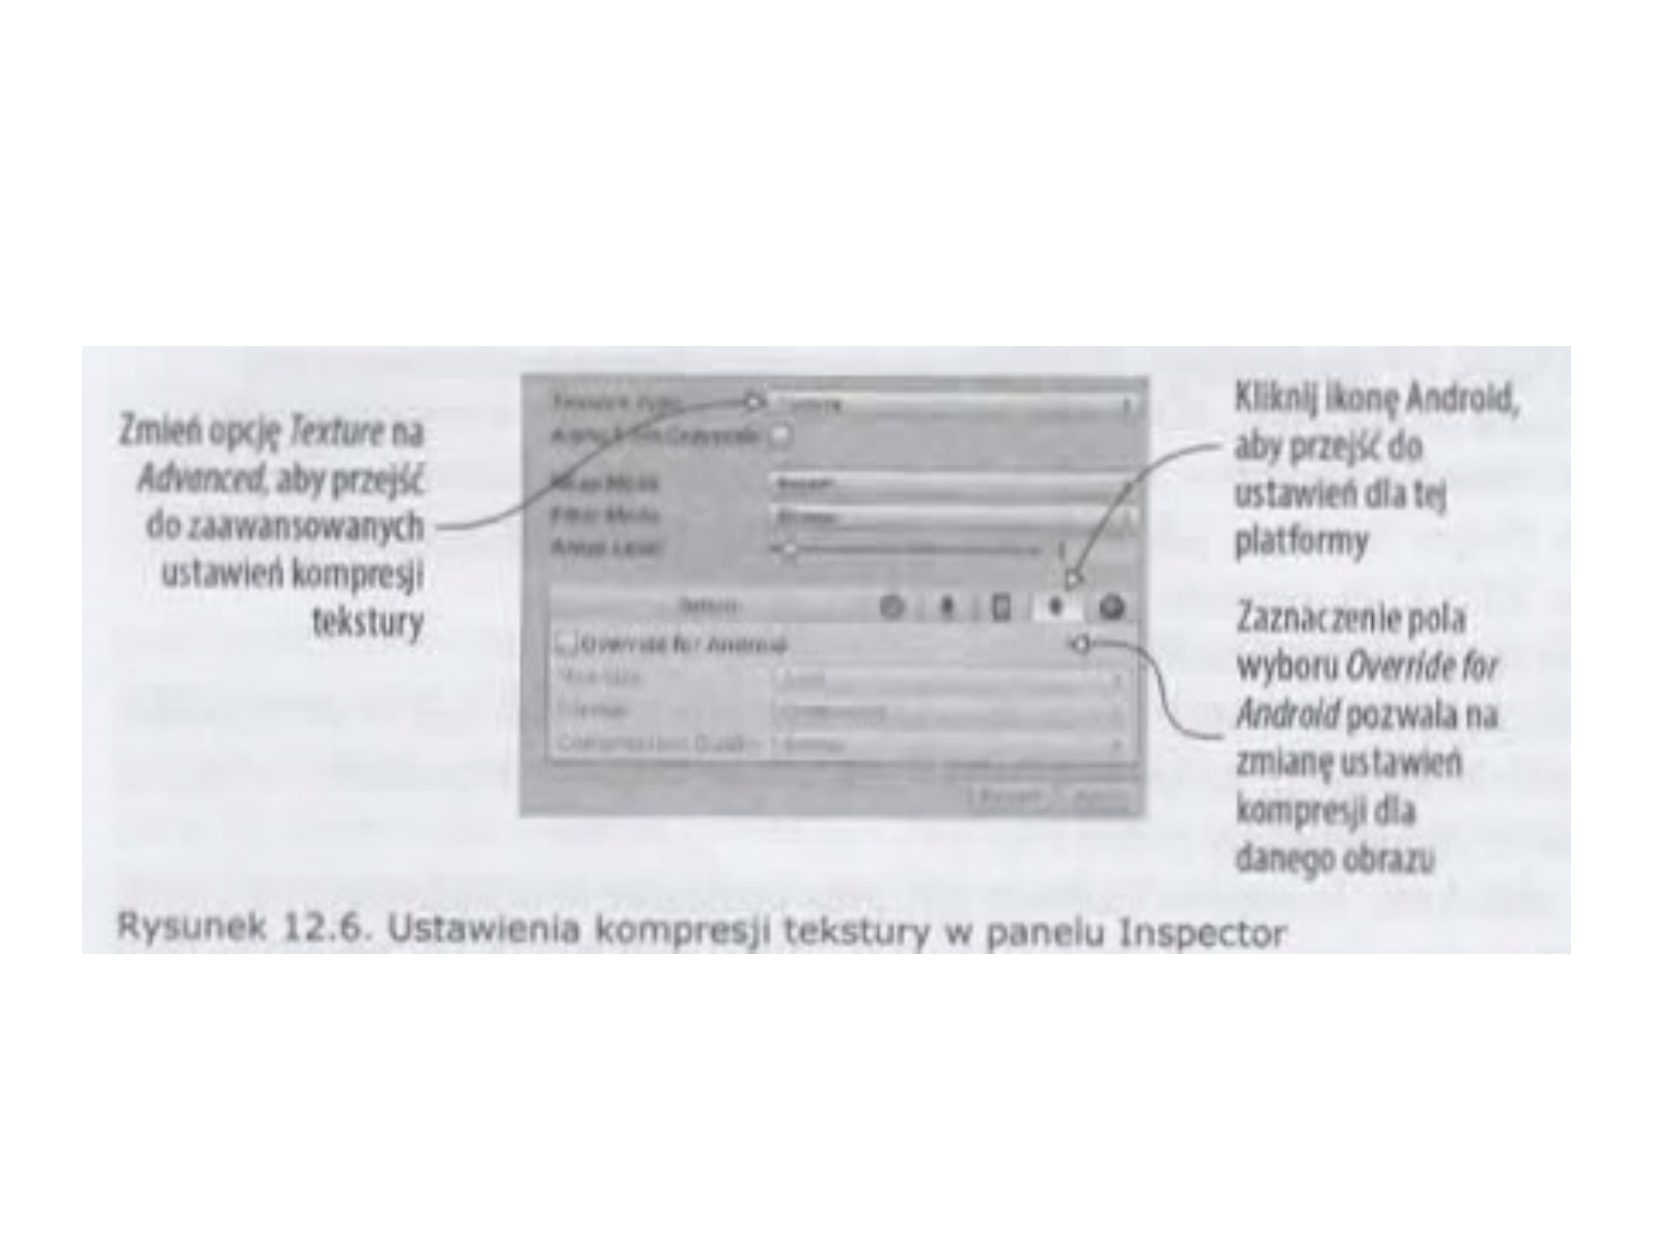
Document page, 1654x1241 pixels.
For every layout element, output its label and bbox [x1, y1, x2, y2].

picture [82, 346, 1571, 954]
